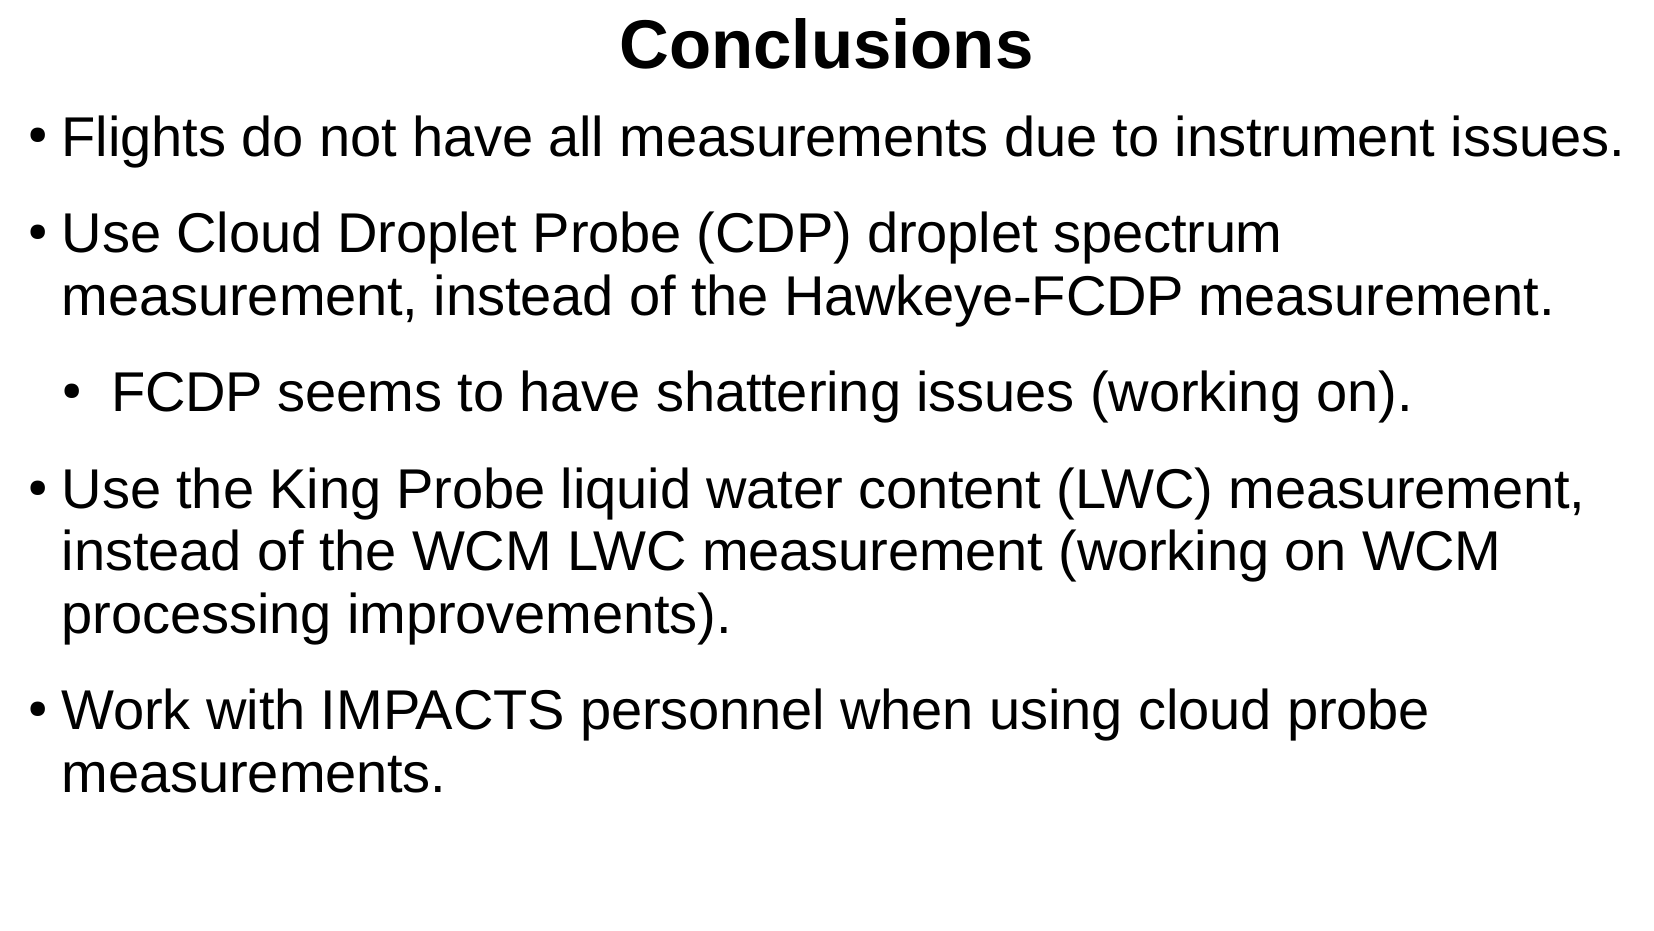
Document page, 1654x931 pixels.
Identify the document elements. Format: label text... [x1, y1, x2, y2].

text_box Flights do not have all measurements due to instrument issues. Use Cloud Droplet Probe (CDP) droplet spectrum measurement, instead of the Hawkeye-FCDP measurement. FCDP seems to have shattering issues (working on). Use the King Probe liquid water content (LWC) measurement, instead of the WCM LWC measurement (working on WCM processing improvements). Work with IMPACTS personnel when using cloud probe measurements. [9, 98, 1645, 862]
text_box Conclusions [0, 5, 1654, 91]
